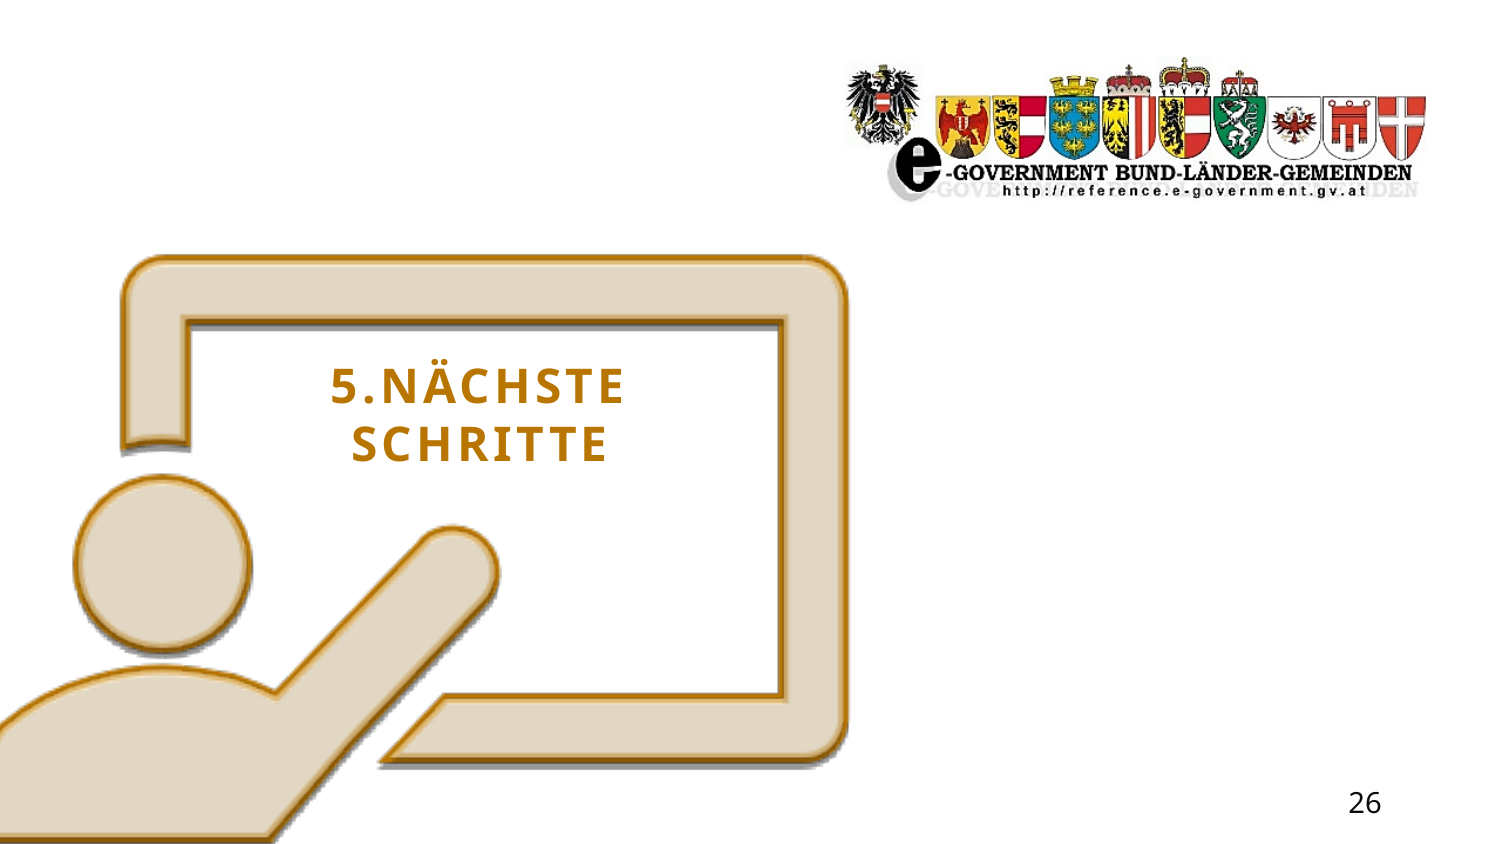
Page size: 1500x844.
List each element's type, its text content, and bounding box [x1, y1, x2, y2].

text_box 5.NÄCHSTE SCHRITTE [188, 348, 772, 479]
slide_number <number> [1059, 782, 1397, 828]
picture [0, 55, 1427, 844]
